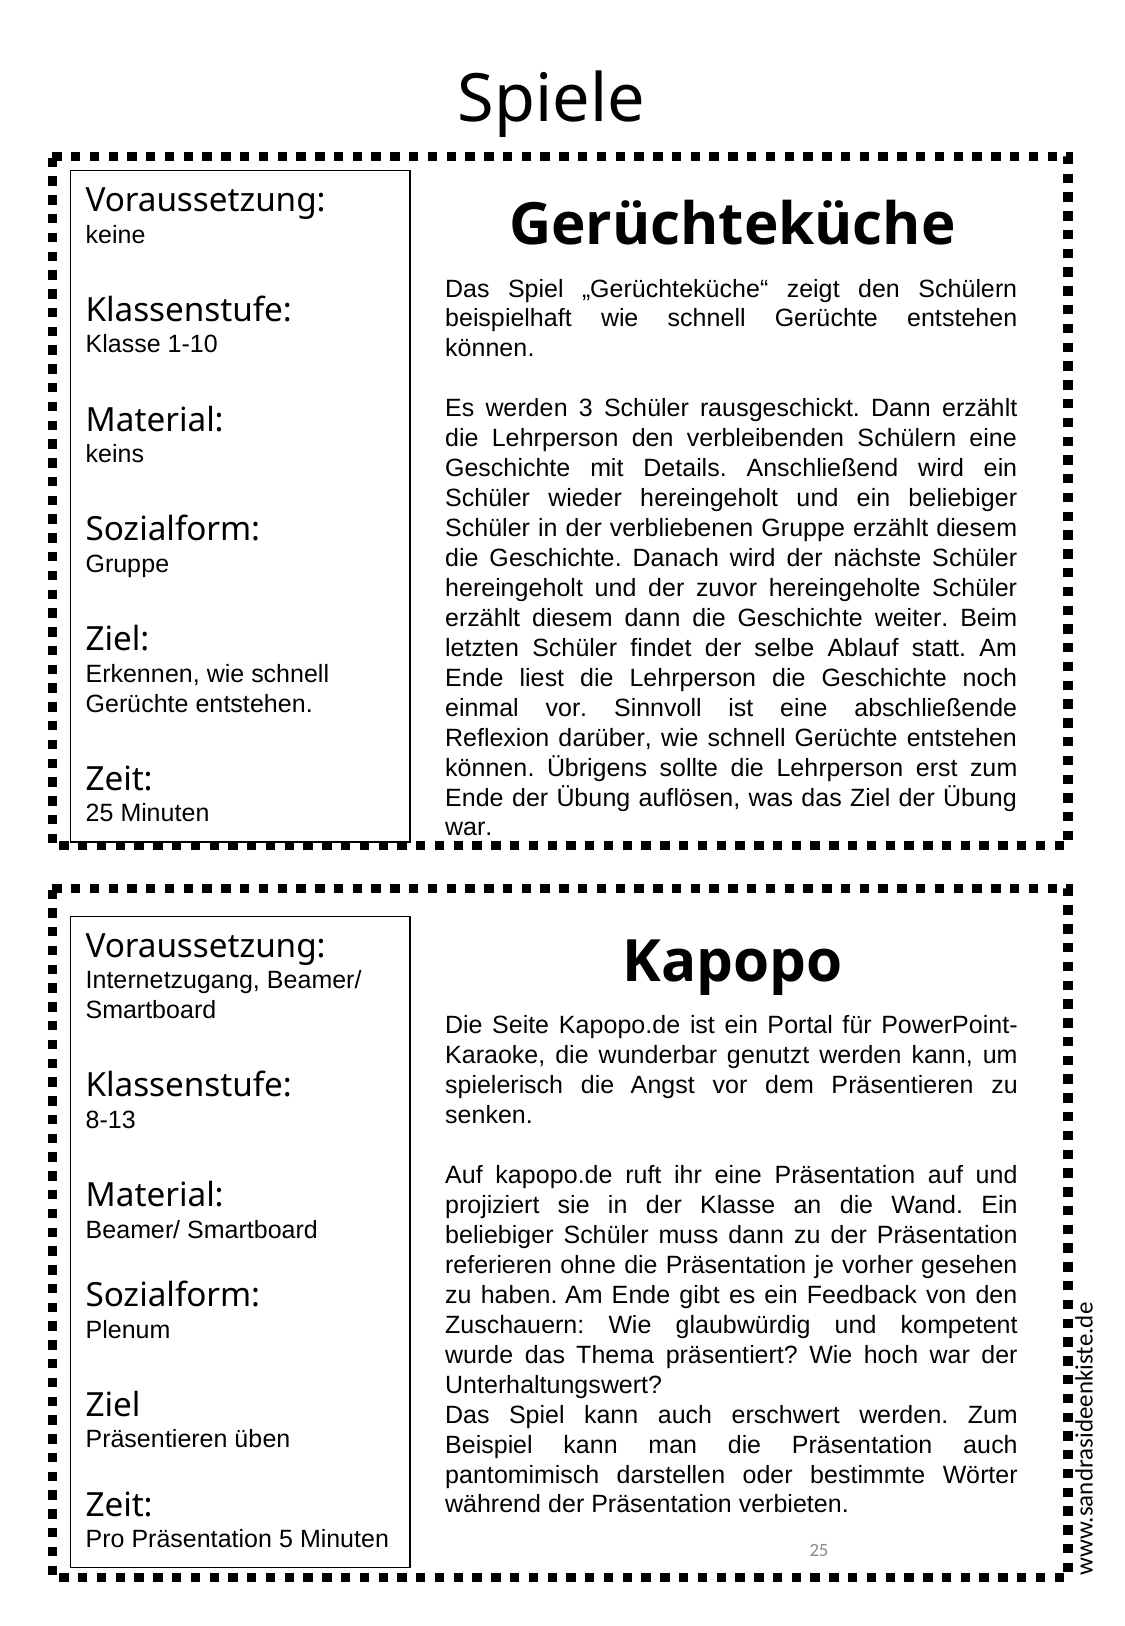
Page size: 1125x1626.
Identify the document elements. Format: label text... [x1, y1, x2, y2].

text_box www.sandrasideenkiste.de [1059, 1074, 1106, 1591]
text_box Die Seite Kapopo.de ist ein Portal für PowerPoint-Karaoke, die wunderbar genutzt werden kann, um spielerisch die Angst vor dem Präsentieren zu senken. Auf kapopo.de ruft ihr eine Präsentation auf und projiziert sie in der Klasse an die Wand. Ein beliebiger Schüler muss dann zu der Präsentation referieren ohne die Präsentation je vorher gesehen zu haben. Am Ende gibt es ein Feedback von den Zuschauern: Wie glaubwürdig und kompetent wurde das Thema präsentiert? Wie hoch war der Unterhaltungswert? Das Spiel kann auch erschwert werden. Zum Beispiel kann man die Präsentation auch pantomimisch darstellen oder bestimmte Wörter während der Präsentation verbieten. [430, 1001, 1039, 1532]
text_box Voraussetzung: keine Klassenstufe: Klasse 1-10 Material: keins Sozialform: Gruppe Ziel: Erkennen, wie schnell Gerüchte entstehen. Zeit: 25 Minuten [70, 170, 411, 843]
text_box Voraussetzung: Internetzugang, Beamer/ Smartboard Klassenstufe: 8-13 Material: Beamer/ Smartboard Sozialform: Plenum Ziel Präsentieren üben Zeit: Pro Präsentation 5 Minuten [70, 916, 411, 1568]
text_box [794, 1506, 1048, 1593]
text_box Gerüchteküche [410, 178, 1055, 265]
text_box Spiele [52, 47, 1069, 144]
text_box Kapopo [410, 915, 1055, 1002]
text_box Das Spiel „Gerüchteküche“ zeigt den Schülern beispielhaft wie schnell Gerüchte entstehen können. Es werden 3 Schüler rausgeschickt. Dann erzählt die Lehrperson den verbleibenden Schülern eine Geschichte mit Details. Anschließend wird ein Schüler wieder hereingeholt und ein beliebiger Schüler in der verbliebenen Gruppe erzählt diesem die Geschichte. Danach wird der nächste Schüler hereingeholt und der zuvor hereingeholte Schüler erzählt diesem dann die Geschichte weiter. Beim letzten Schüler findet der selbe Ablauf statt. Am Ende liest die Lehrperson die Geschichte noch einmal vor. Sinnvoll ist eine abschließende Reflexion darüber, wie schnell Gerüchte entstehen können. Übrigens sollte die Lehrperson erst zum Ende der Übung auflösen, was das Ziel der Übung war. [430, 264, 1039, 825]
